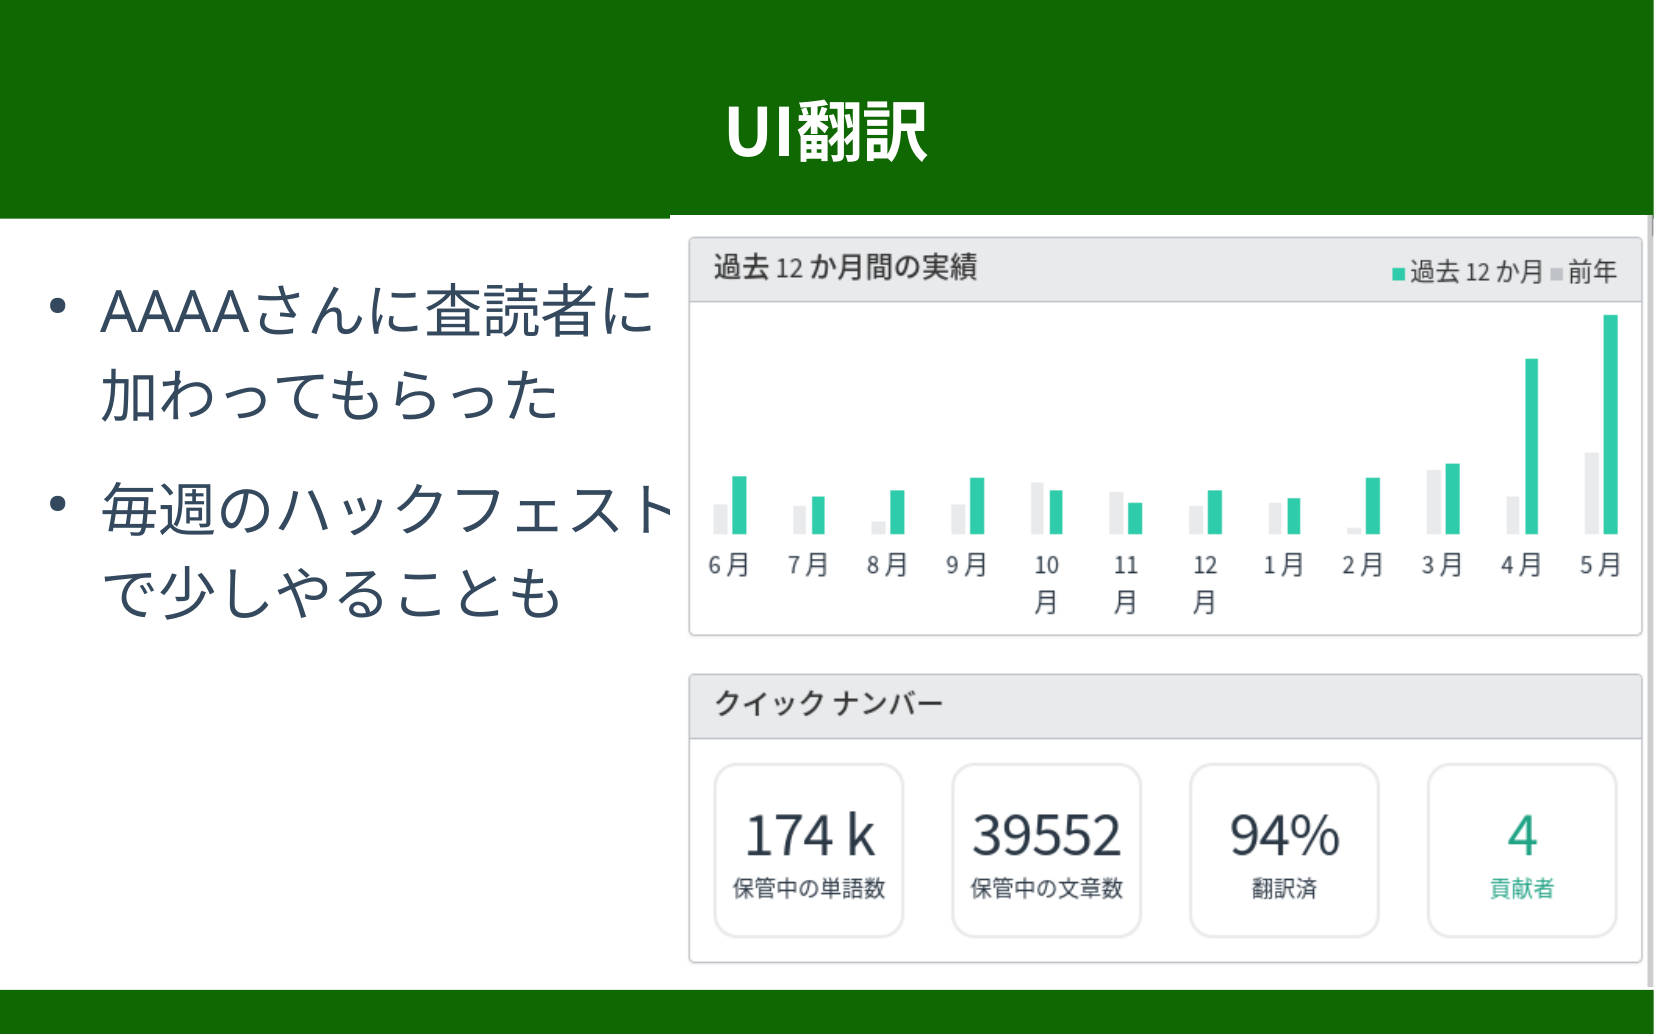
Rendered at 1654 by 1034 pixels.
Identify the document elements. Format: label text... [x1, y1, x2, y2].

title UI翻訳 [82, 41, 1571, 214]
list AAAAさんに査読者に 加わってもらった 毎週のハックフェスト で少しやることも [29, 265, 670, 957]
picture [670, 215, 1654, 987]
